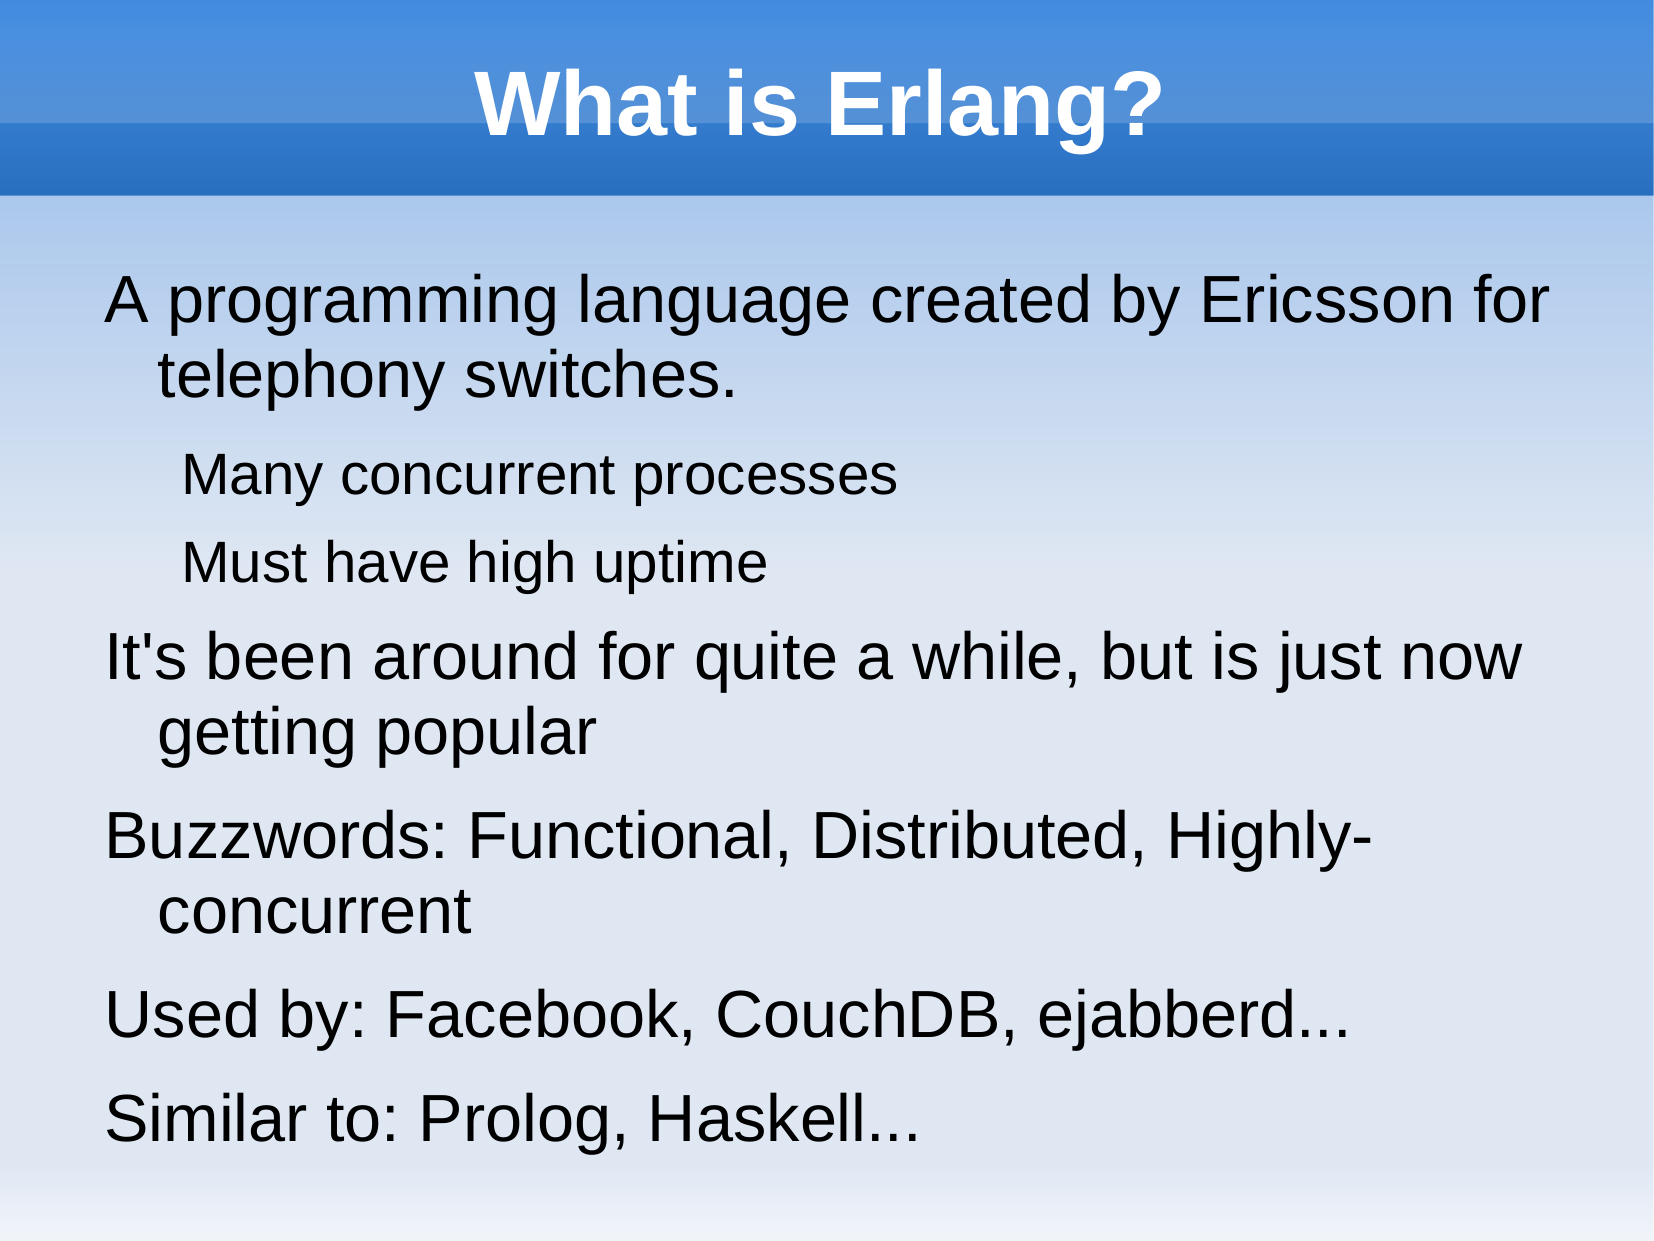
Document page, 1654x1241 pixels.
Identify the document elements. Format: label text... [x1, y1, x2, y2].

picture [0, 0, 1654, 1241]
list A programming language created by Ericsson for telephony switches. Many concurrent processes Must have high uptime It's been around for quite a while, but is just now getting popular Buzzwords: Functional, Distributed, Highly-concurrent Used by: Facebook, CouchDB, ejabberd... Similar to: Prolog, Haskell... [86, 262, 1576, 1238]
title What is Erlang? [76, 0, 1565, 208]
